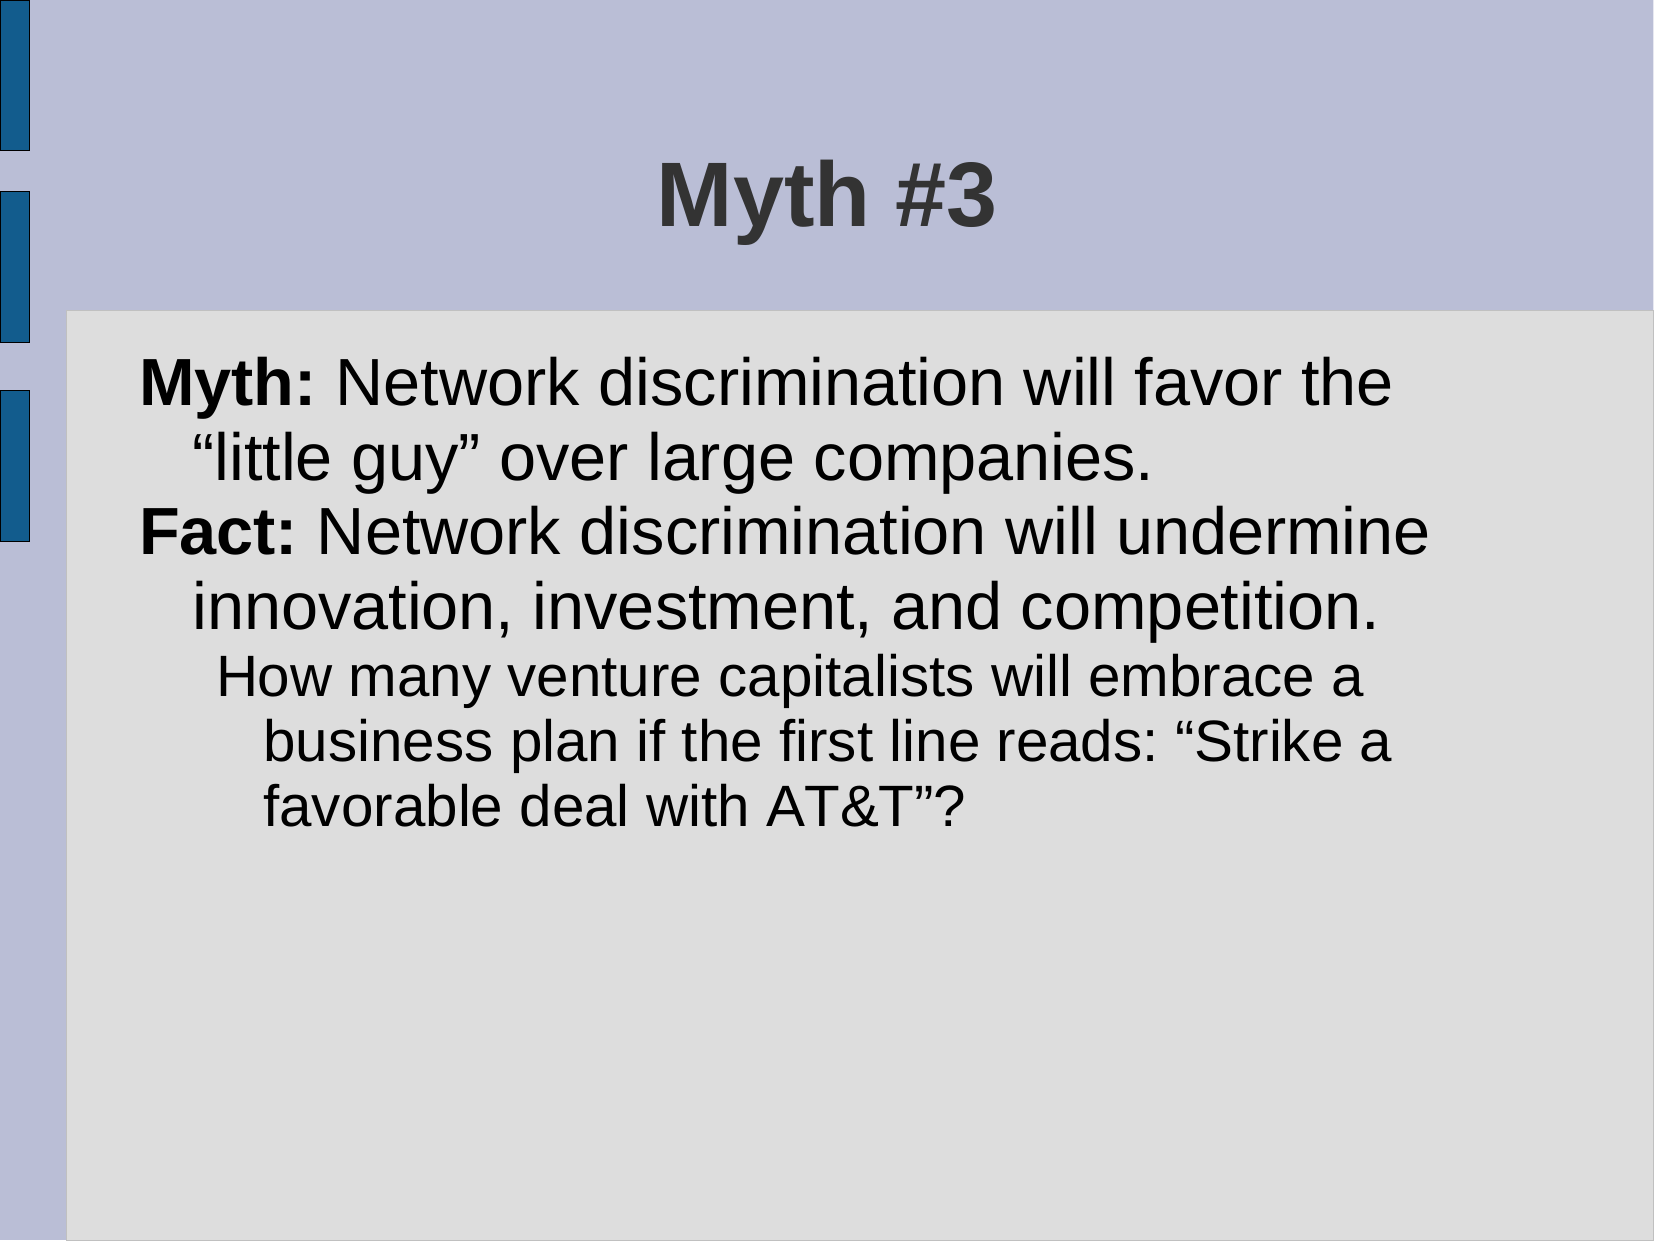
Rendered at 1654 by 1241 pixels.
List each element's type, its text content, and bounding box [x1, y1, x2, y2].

title Myth #3 [121, 91, 1534, 299]
list Myth: Network discrimination will favor the “little guy” over large companies. Fact: Network discrimination will undermine innovation, investment, and competition. How many venture capitalists will embrace a business plan if the first line reads: “Strike a favorable deal with AT&T”? [121, 344, 1534, 1127]
